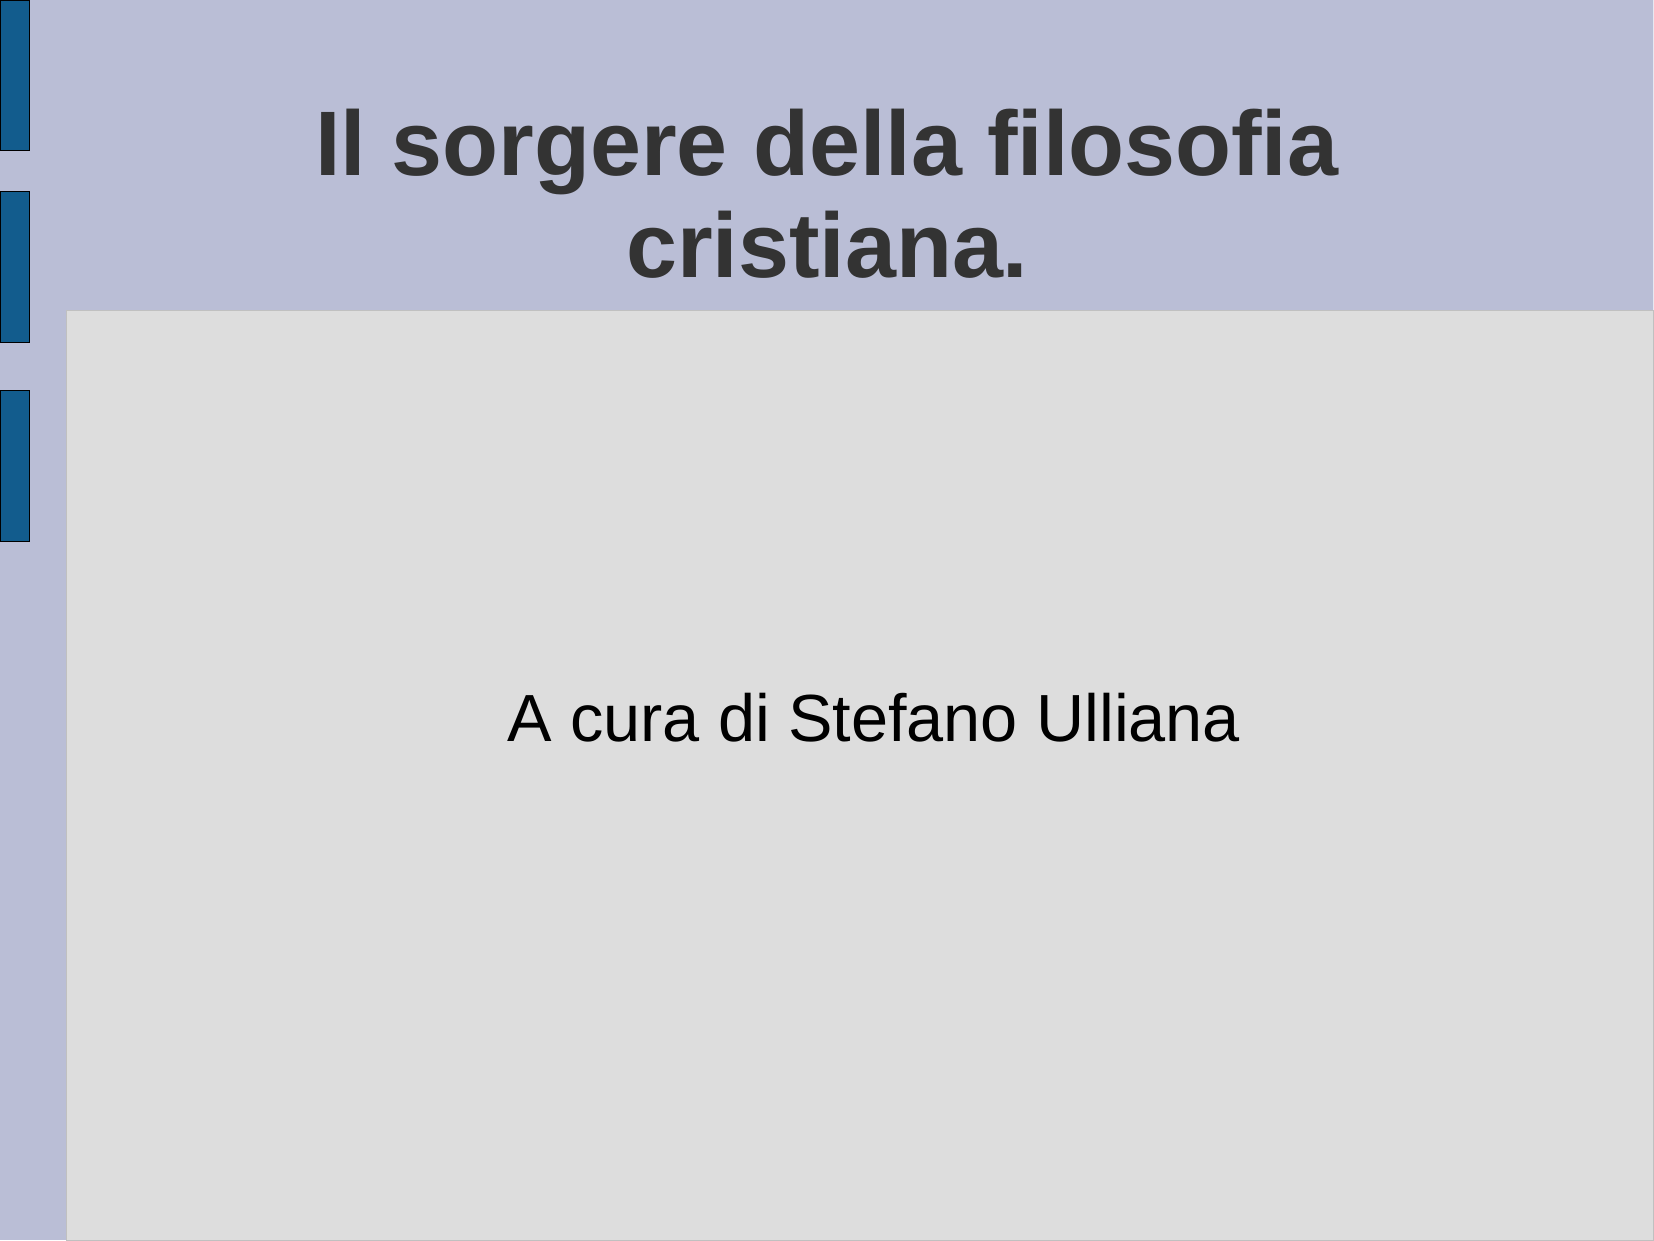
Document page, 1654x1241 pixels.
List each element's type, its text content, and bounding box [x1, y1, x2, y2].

subtitle A cura di Stefano Ulliana [178, 364, 1570, 1147]
title Il sorgere della filosofia cristiana. [121, 91, 1534, 299]
